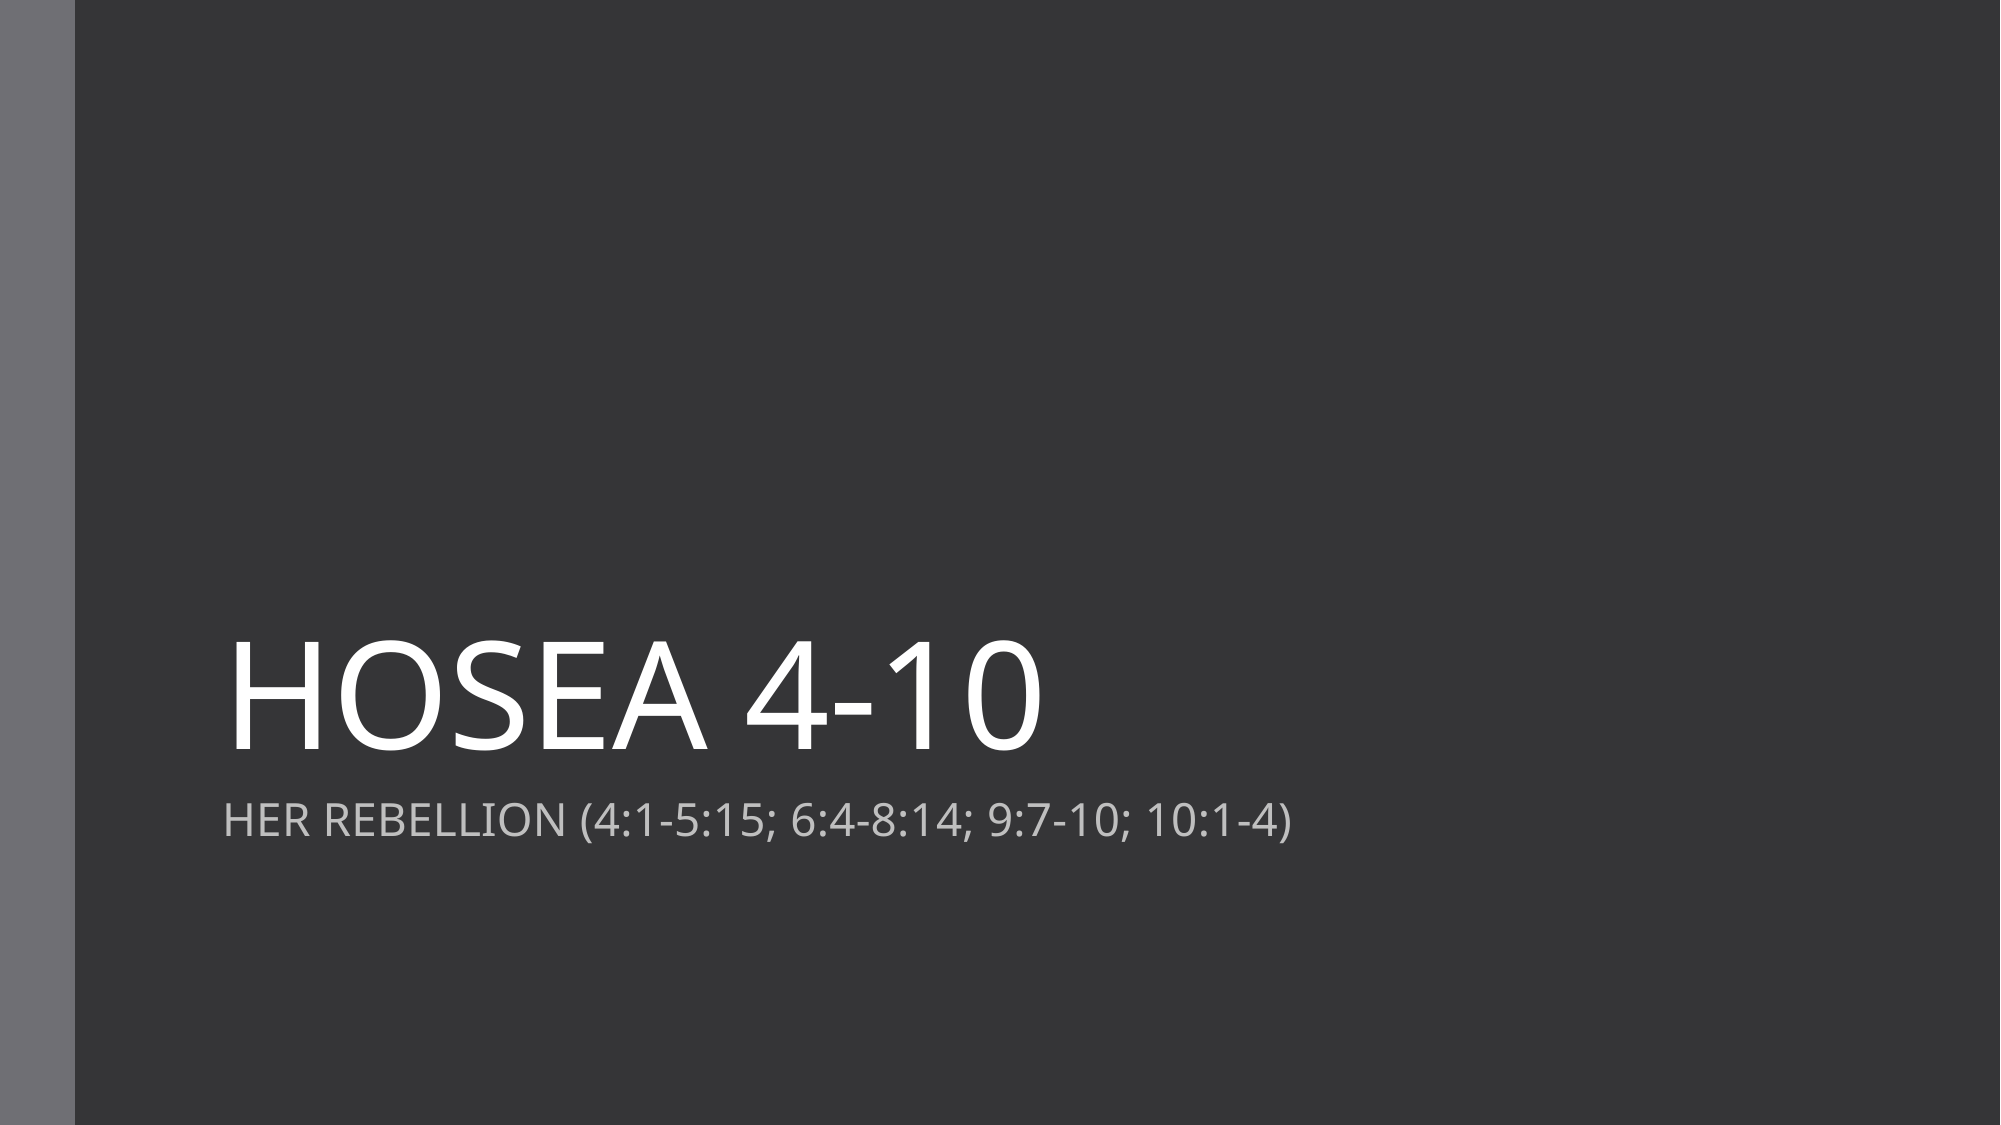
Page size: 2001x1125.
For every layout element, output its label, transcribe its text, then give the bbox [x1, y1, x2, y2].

subtitle HER REBELLION (4:1-5:15; 6:4-8:14; 9:7-10; 10:1-4) [206, 787, 1752, 1066]
title HOSEA 4-10 [206, 124, 1752, 787]
